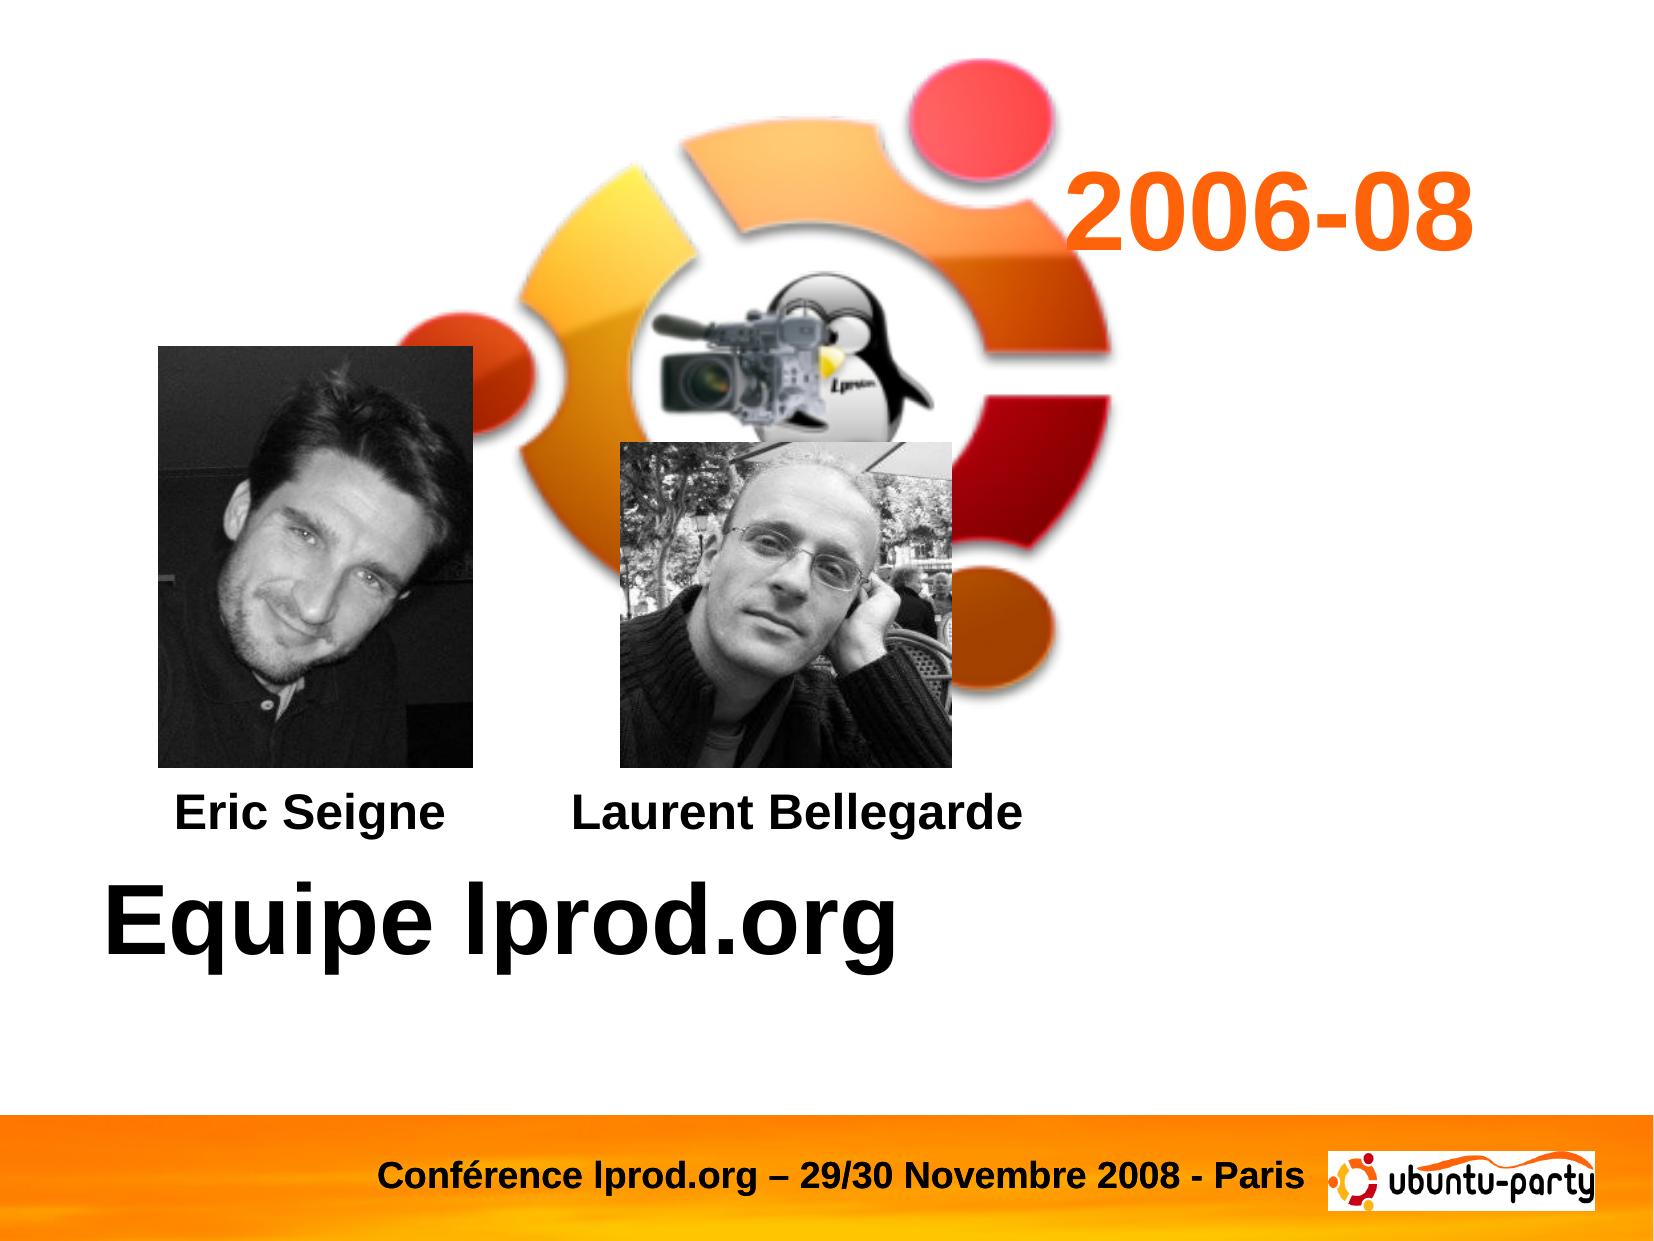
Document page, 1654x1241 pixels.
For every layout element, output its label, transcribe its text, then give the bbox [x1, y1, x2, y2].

picture [158, 58, 1123, 768]
text_box Equipe lprod.org [29, 856, 975, 1000]
picture [0, 1115, 1654, 1241]
text_box Eric Seigne [118, 776, 502, 857]
text_box Laurent Bellegarde [531, 776, 1063, 857]
text_box Conférence lprod.org – 29/30 Novembre 2008 - Paris [295, 1147, 1388, 1211]
text_box 2006-08 [944, 141, 1595, 301]
